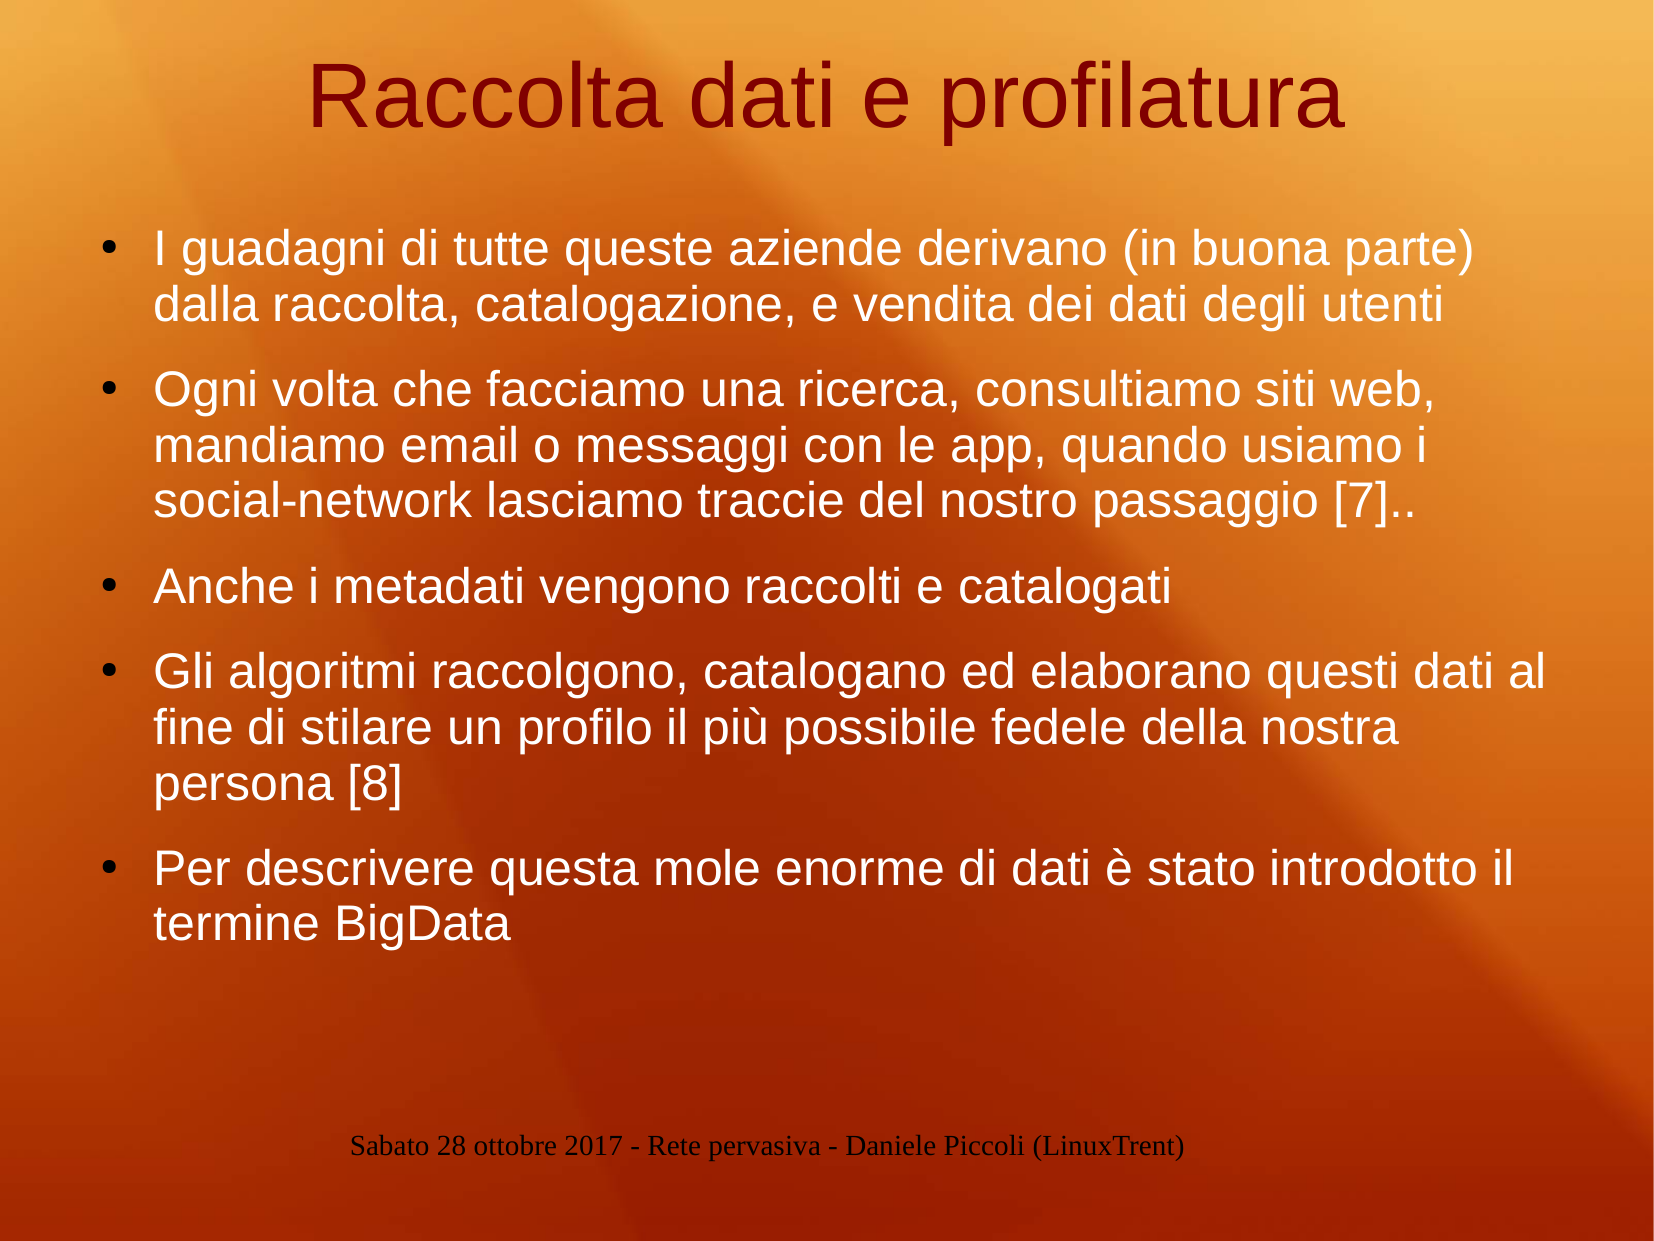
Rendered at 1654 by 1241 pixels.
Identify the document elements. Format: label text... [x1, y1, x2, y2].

picture [0, 0, 1654, 1241]
title Raccolta dati e profilatura [82, 37, 1571, 154]
list I guadagni di tutte queste aziende derivano (in buona parte) dalla raccolta, catalogazione, e vendita dei dati degli utenti Ogni volta che facciamo una ricerca, consultiamo siti web, mandiamo email o messaggi con le app, quando usiamo i social-network lasciamo traccie del nostro passaggio [7].. Anche i metadati vengono raccolti e catalogati Gli algoritmi raccolgono, catalogano ed elaborano questi dati al fine di stilare un profilo il più possibile fedele della nostra persona [8] Per descrivere questa mole enorme di dati è stato introdotto il termine BigData [82, 220, 1571, 1063]
